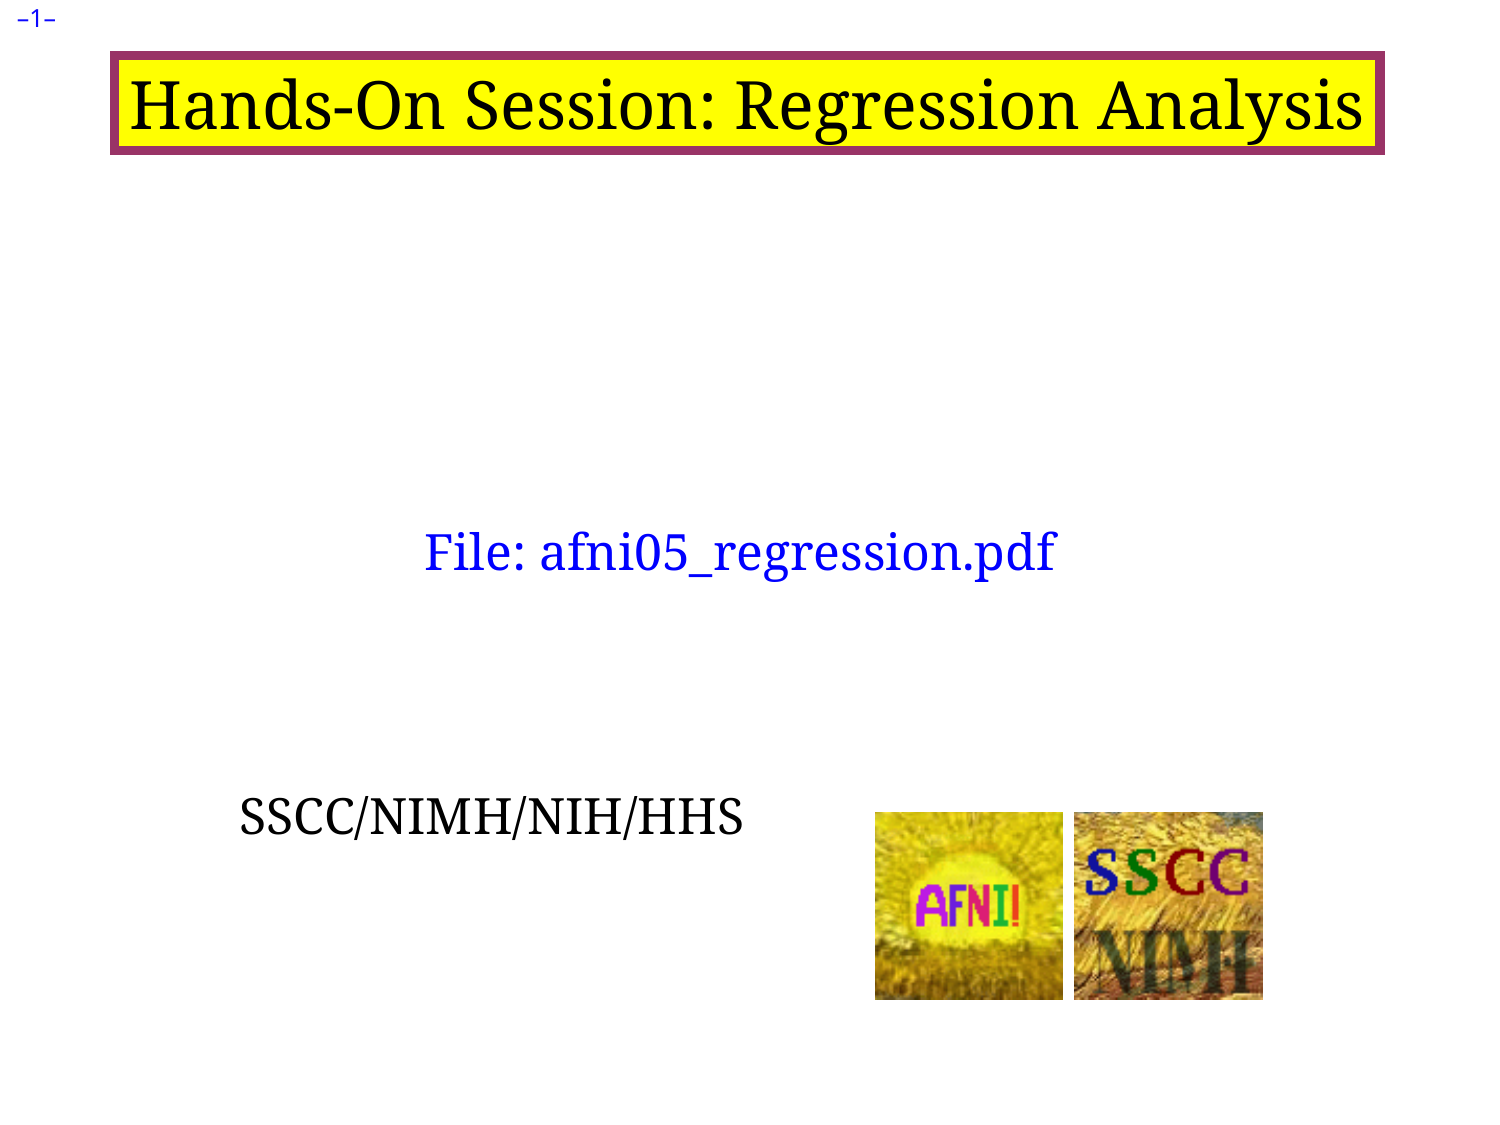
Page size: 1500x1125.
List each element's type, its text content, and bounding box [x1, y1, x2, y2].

text_box File: afni05_regression.pdf [254, 512, 1225, 588]
text_box Hands-On Session: Regression Analysis [114, 55, 1381, 151]
text_box SSCC/NIMH/NIH/HHS [224, 694, 1401, 1054]
picture [875, 812, 1063, 1000]
picture [1074, 812, 1263, 1000]
